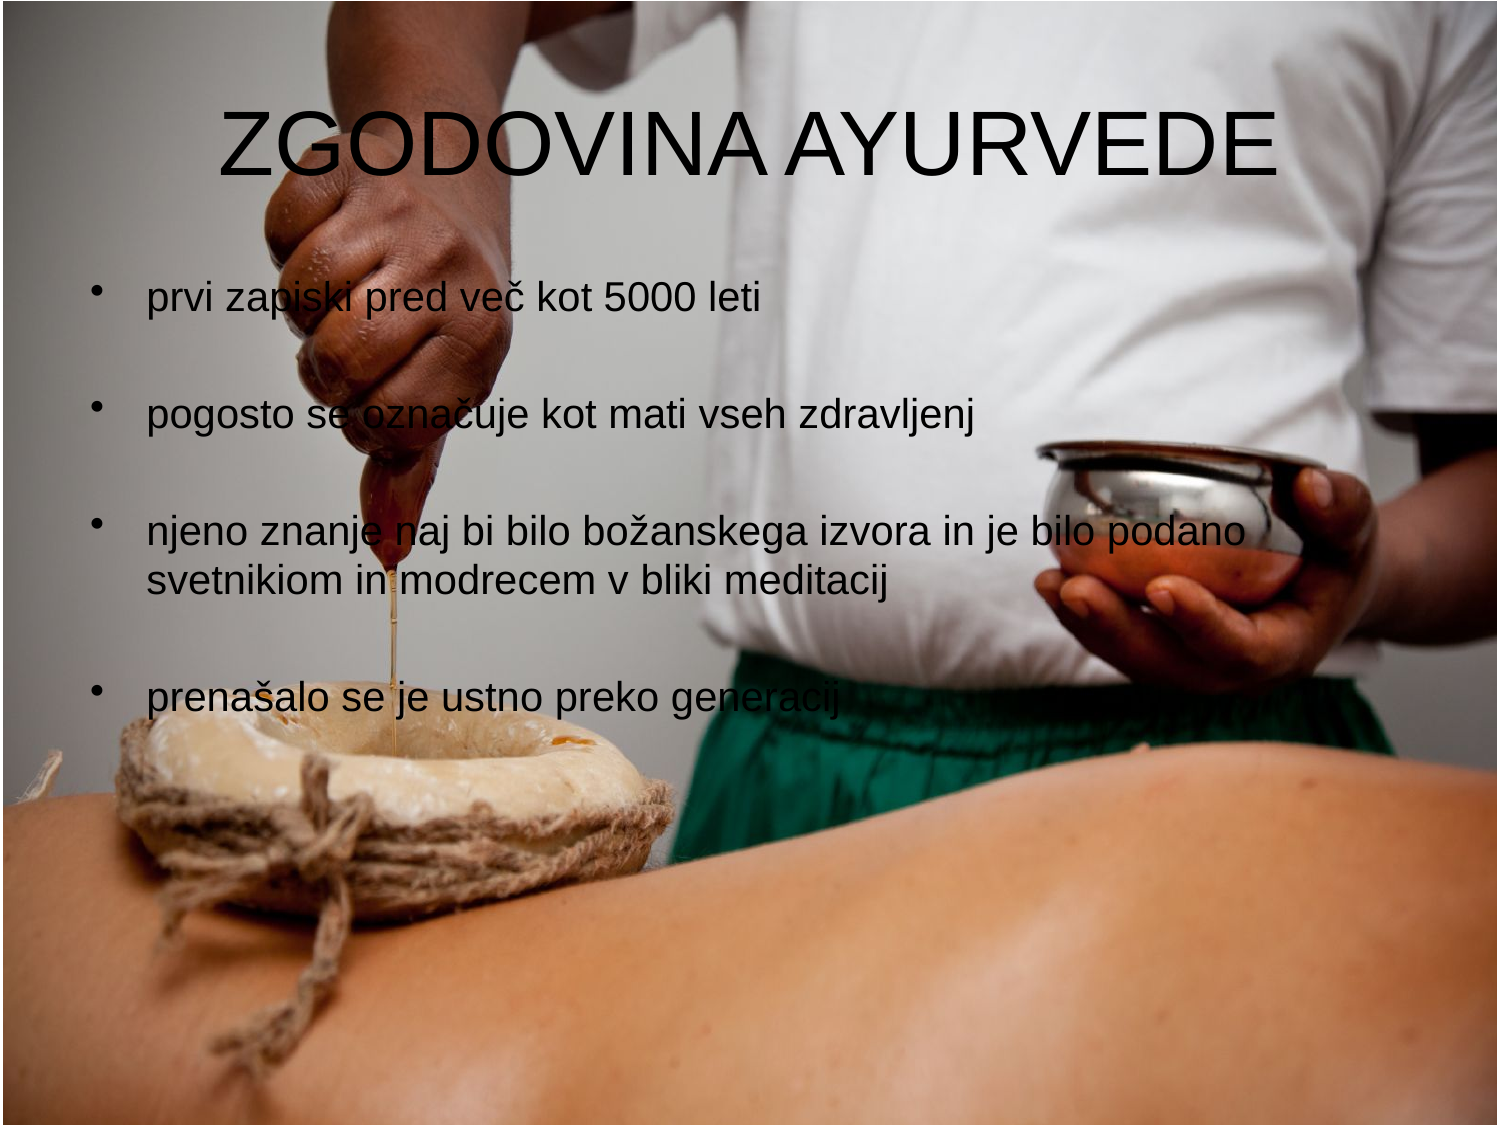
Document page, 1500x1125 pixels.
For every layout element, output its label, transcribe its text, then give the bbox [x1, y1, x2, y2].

picture [3, 1, 1497, 1125]
list prvi zapiski pred več kot 5000 leti pogosto se označuje kot mati vseh zdravljenj njeno znanje naj bi bilo božanskega izvora in je bilo podano svetnikiom in modrecem v bliki meditacij prenašalo se je ustno preko generacij [75, 262, 1349, 1005]
title ZGODOVINA AYURVEDE [75, 45, 1425, 233]
